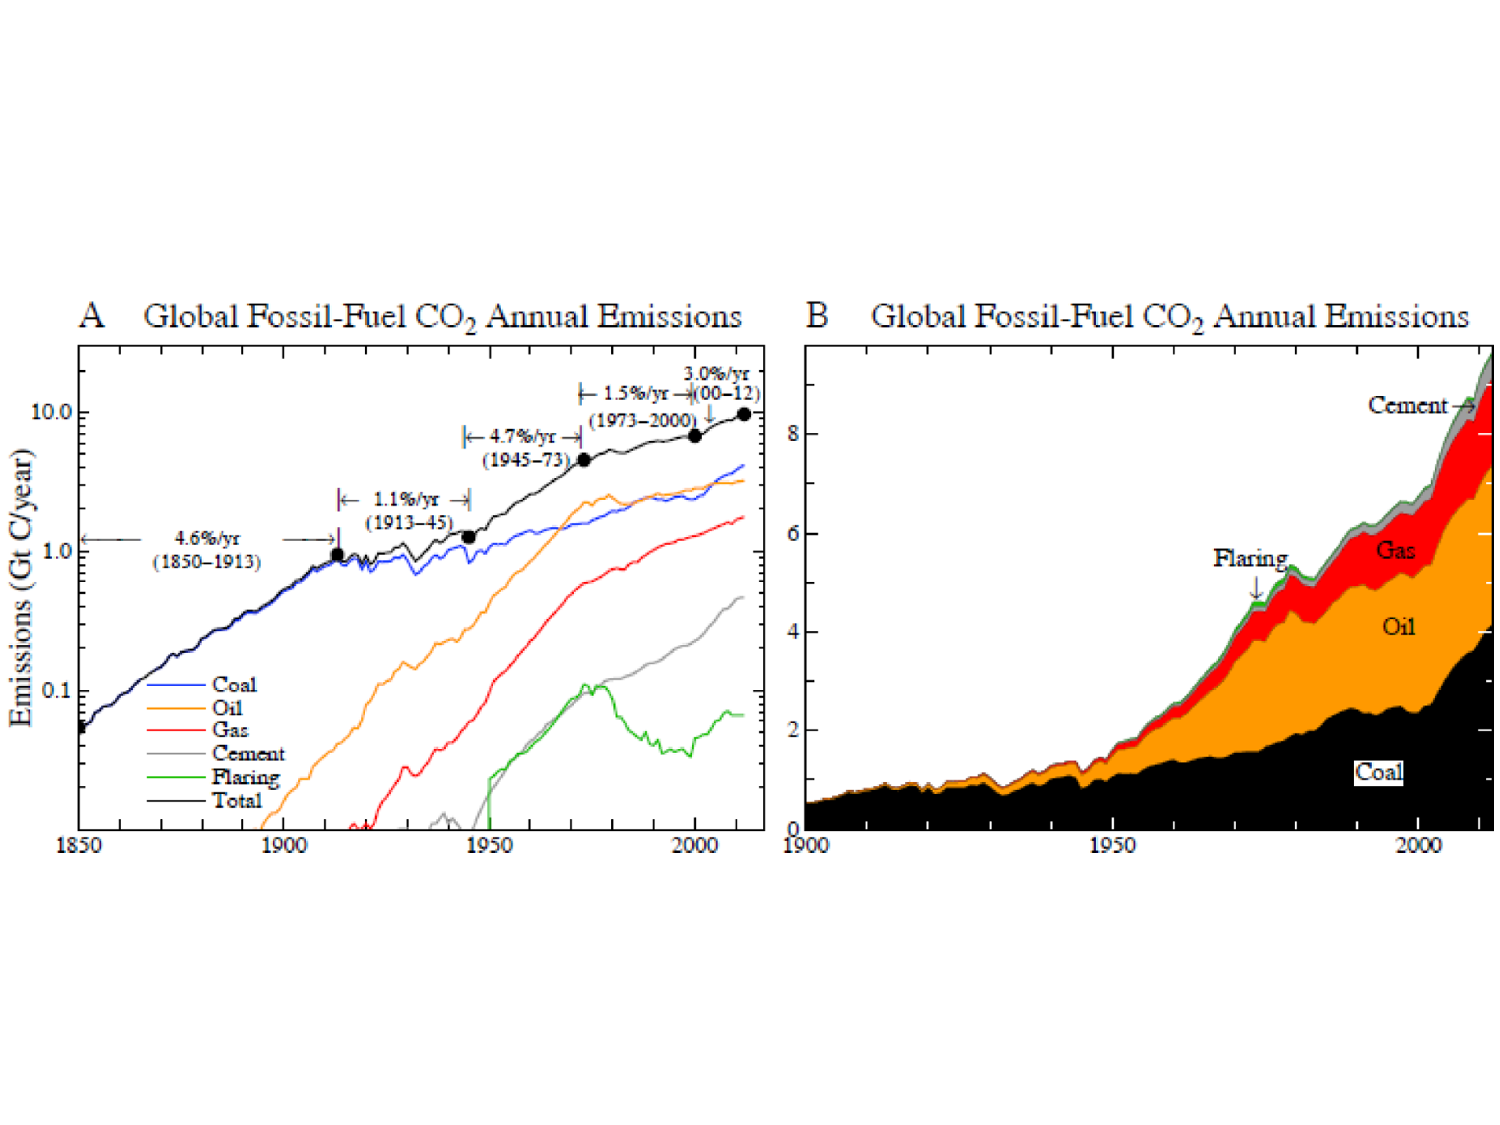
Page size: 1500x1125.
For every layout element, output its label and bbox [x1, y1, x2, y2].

picture [0, 295, 1500, 859]
